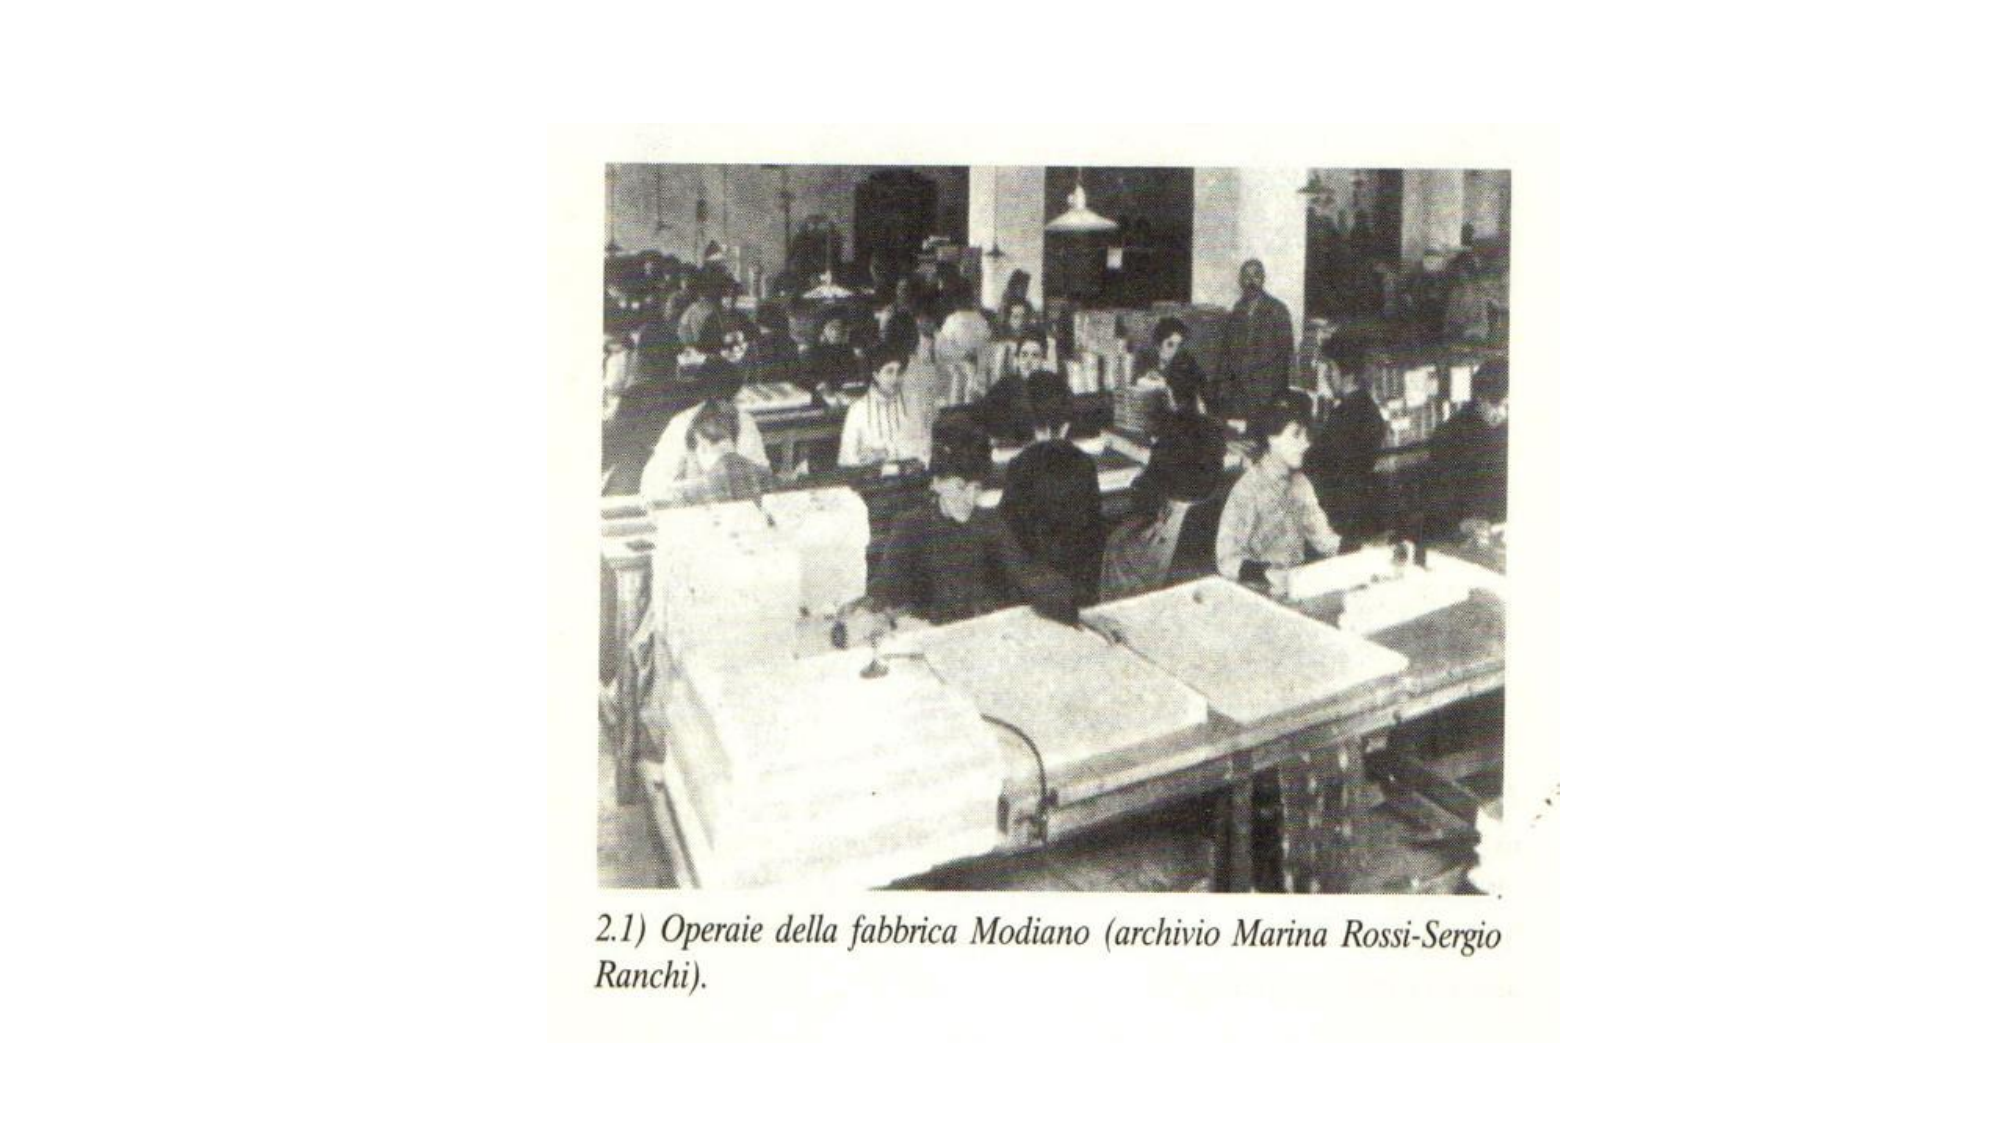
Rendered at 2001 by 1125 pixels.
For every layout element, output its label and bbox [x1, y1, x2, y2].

picture [547, 123, 1560, 1043]
